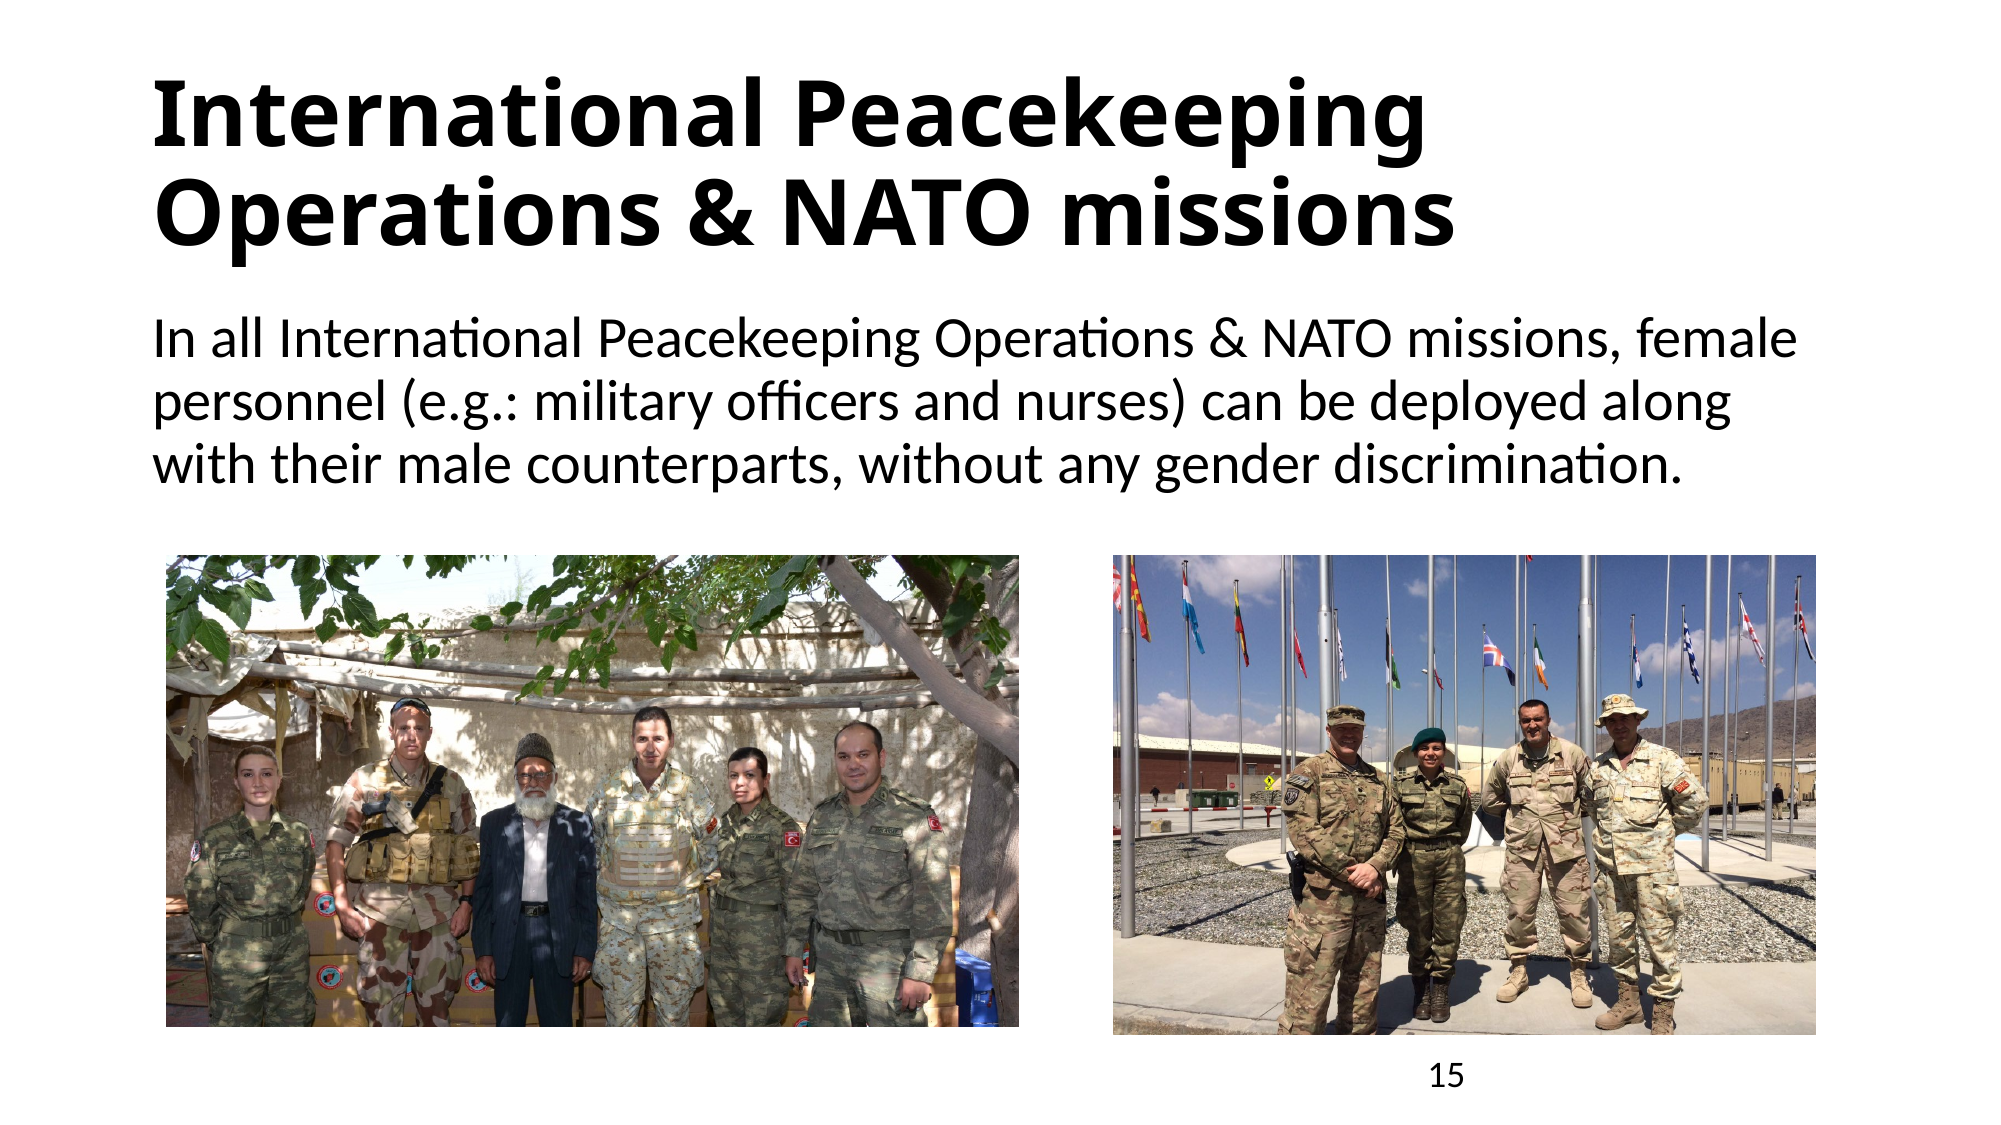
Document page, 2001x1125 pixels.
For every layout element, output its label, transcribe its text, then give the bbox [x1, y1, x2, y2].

title International Peacekeeping Operations & NATO missions [137, 59, 1863, 278]
picture [1112, 555, 1817, 1036]
list In all International Peacekeeping Operations & NATO missions, female personnel (e.g.: military officers and nurses) can be deployed along with their male counterparts, without any gender discrimination. [137, 299, 1863, 1014]
slide_number <number> [1412, 1042, 1863, 1103]
picture [166, 555, 1020, 1028]
